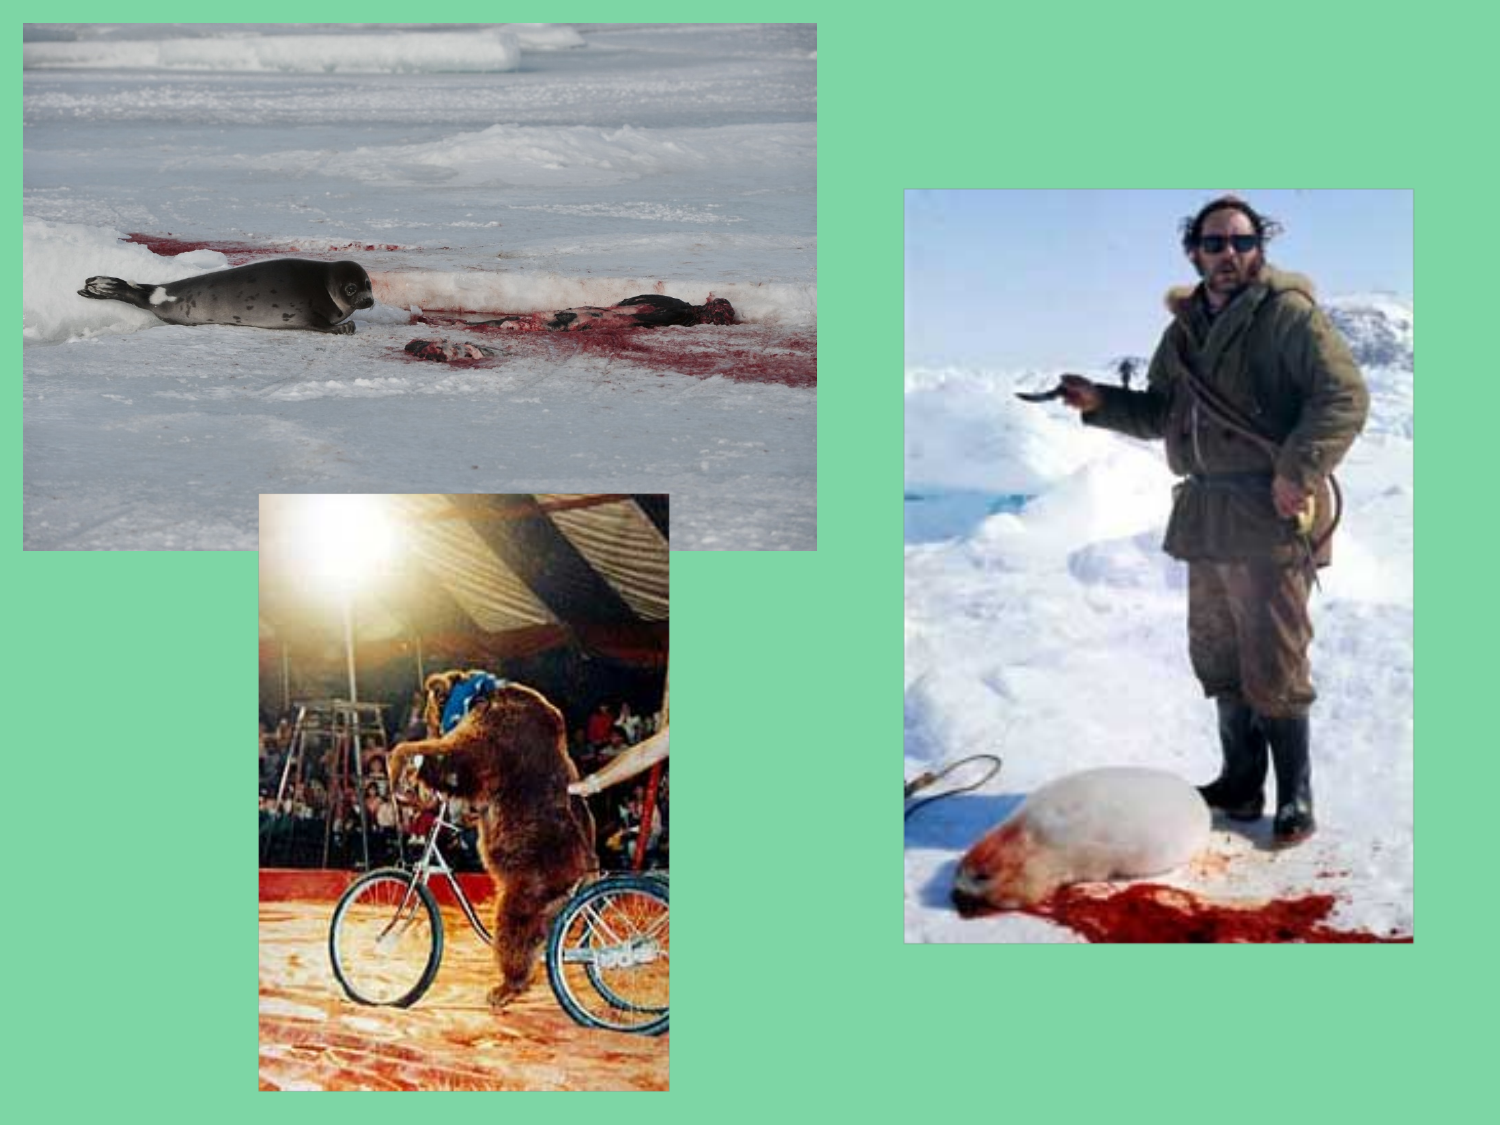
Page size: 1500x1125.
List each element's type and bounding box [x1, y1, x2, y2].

picture [23, 23, 817, 1094]
picture [902, 187, 1417, 947]
